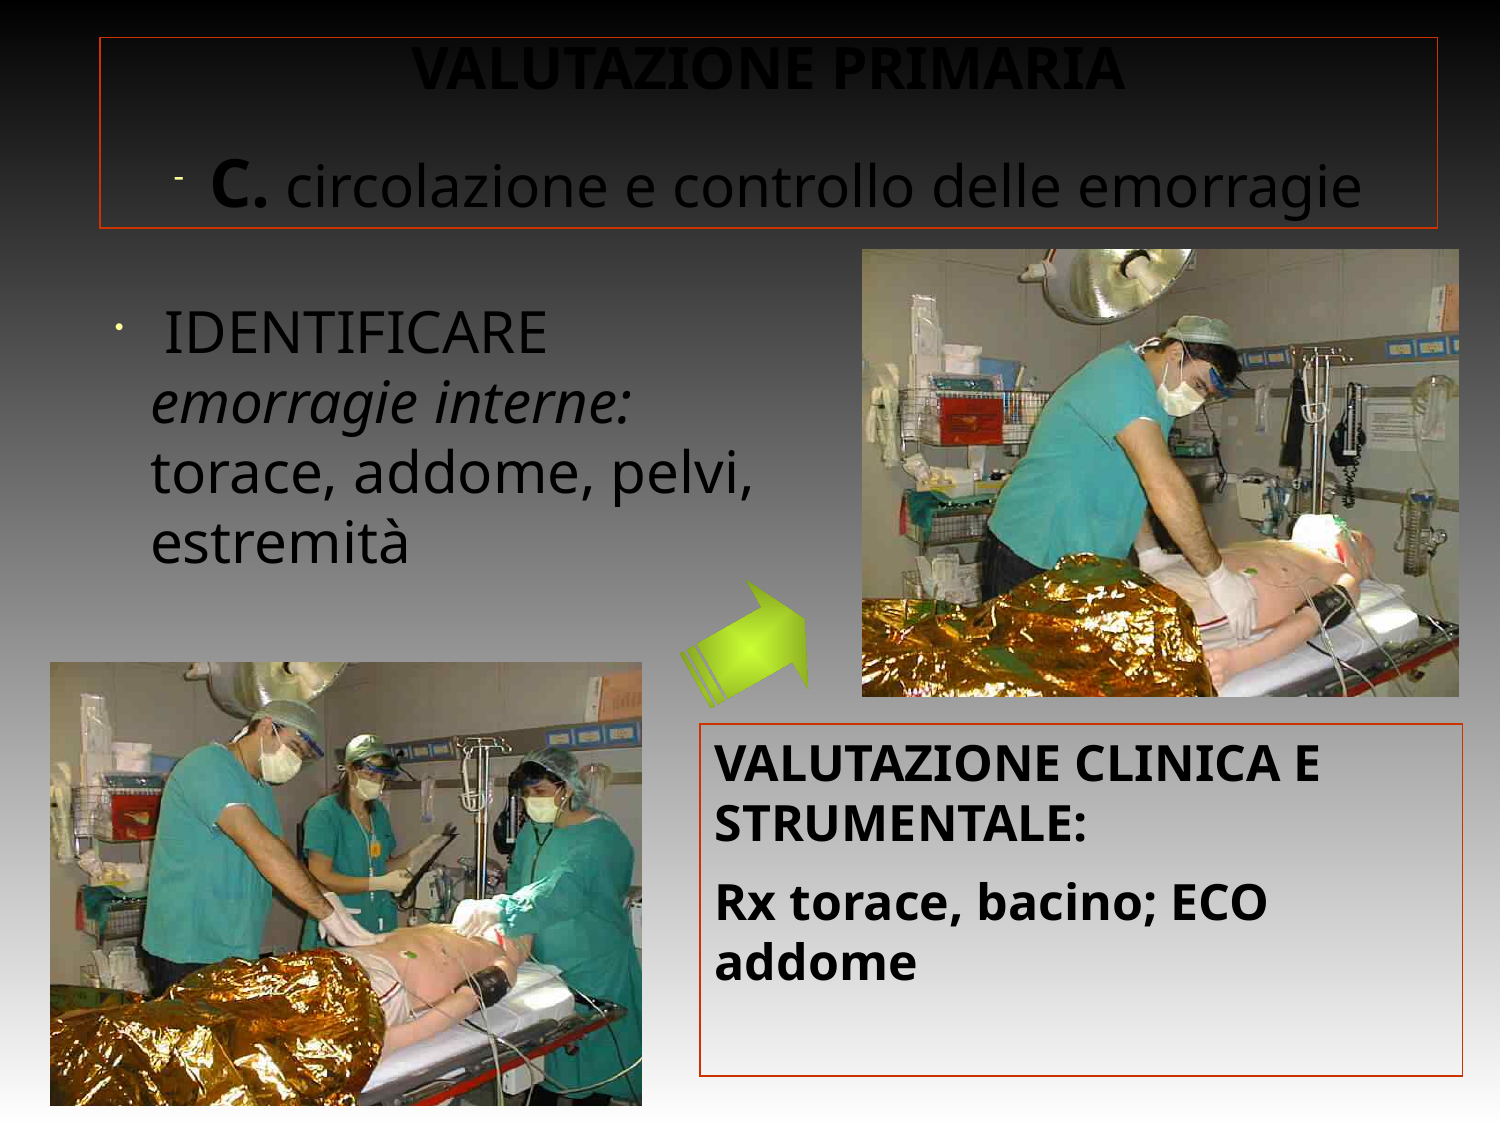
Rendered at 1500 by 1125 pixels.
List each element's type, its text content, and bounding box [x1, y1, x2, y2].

text_box [686, 645, 725, 705]
text_box IDENTIFICARE emorragie interne: torace, addome, pelvi, estremità [99, 287, 800, 671]
text_box VALUTAZIONE CLINICA E STRUMENTALE: Rx torace, bacino; ECO addome [699, 723, 1463, 1077]
text_box [680, 651, 715, 709]
picture [50, 662, 642, 1106]
text_box VALUTAZIONE PRIMARIA C. circolazione e controllo delle emorragie [99, 37, 1438, 229]
picture [862, 249, 1459, 697]
text_box [697, 580, 808, 699]
